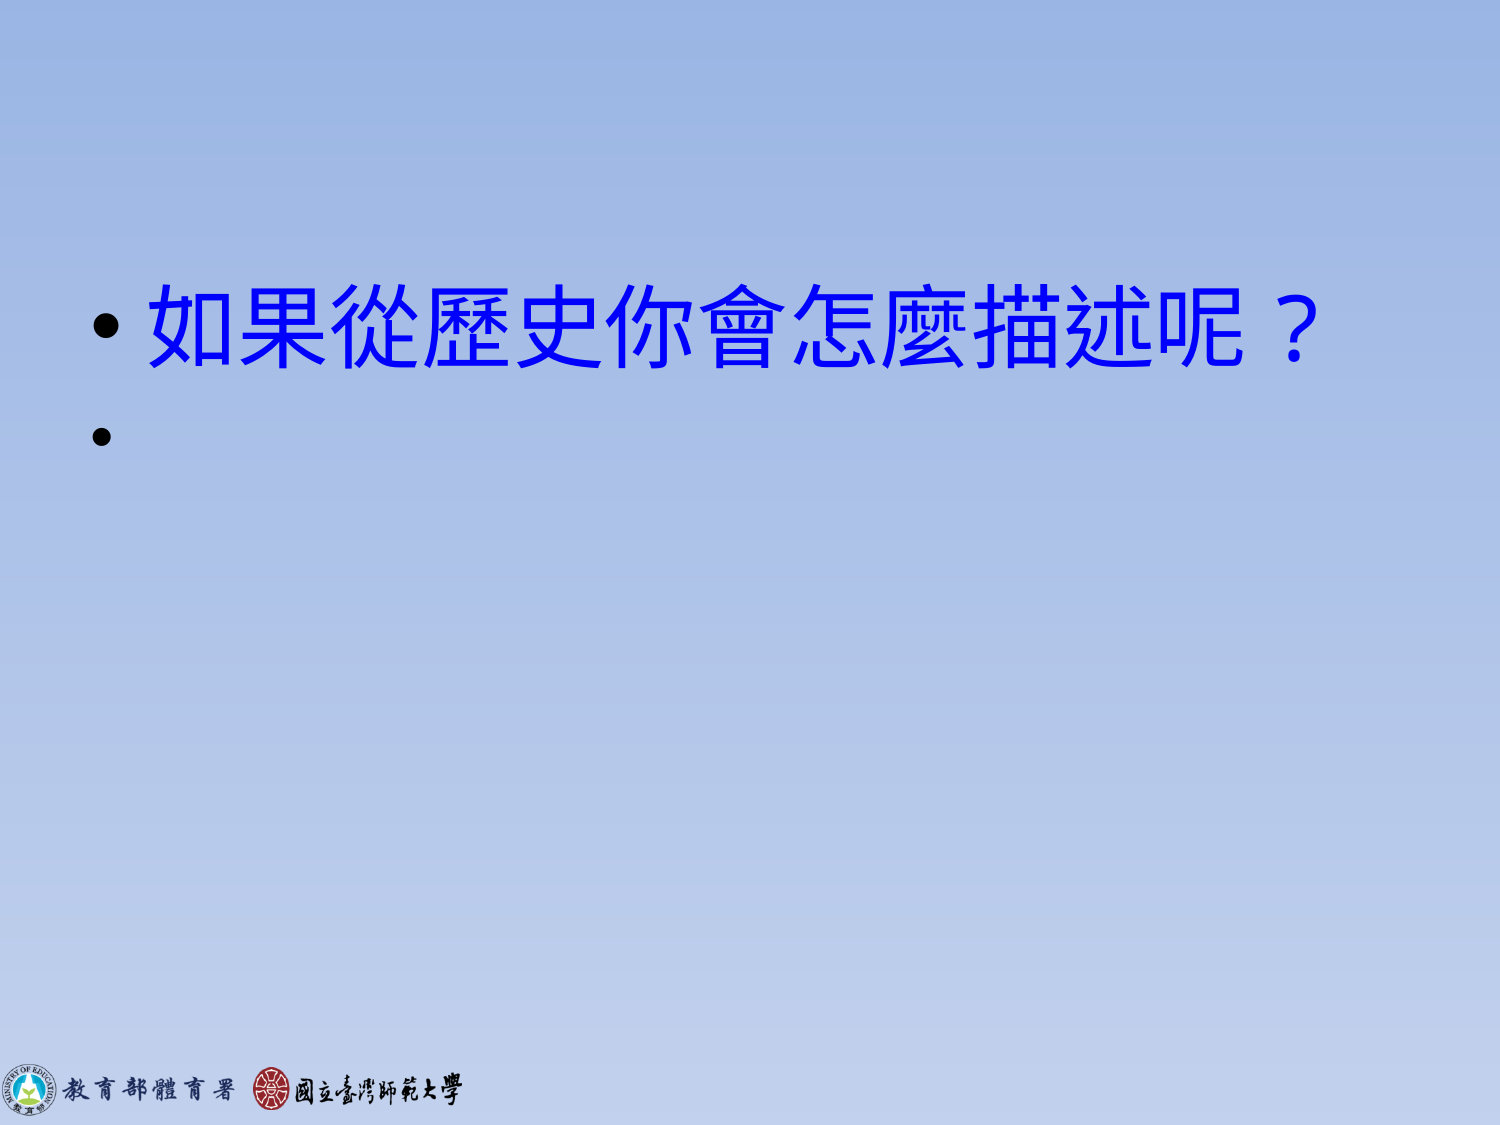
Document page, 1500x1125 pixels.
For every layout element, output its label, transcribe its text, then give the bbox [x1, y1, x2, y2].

list 如果從歷史你會怎麼描述呢? [75, 262, 1426, 1005]
